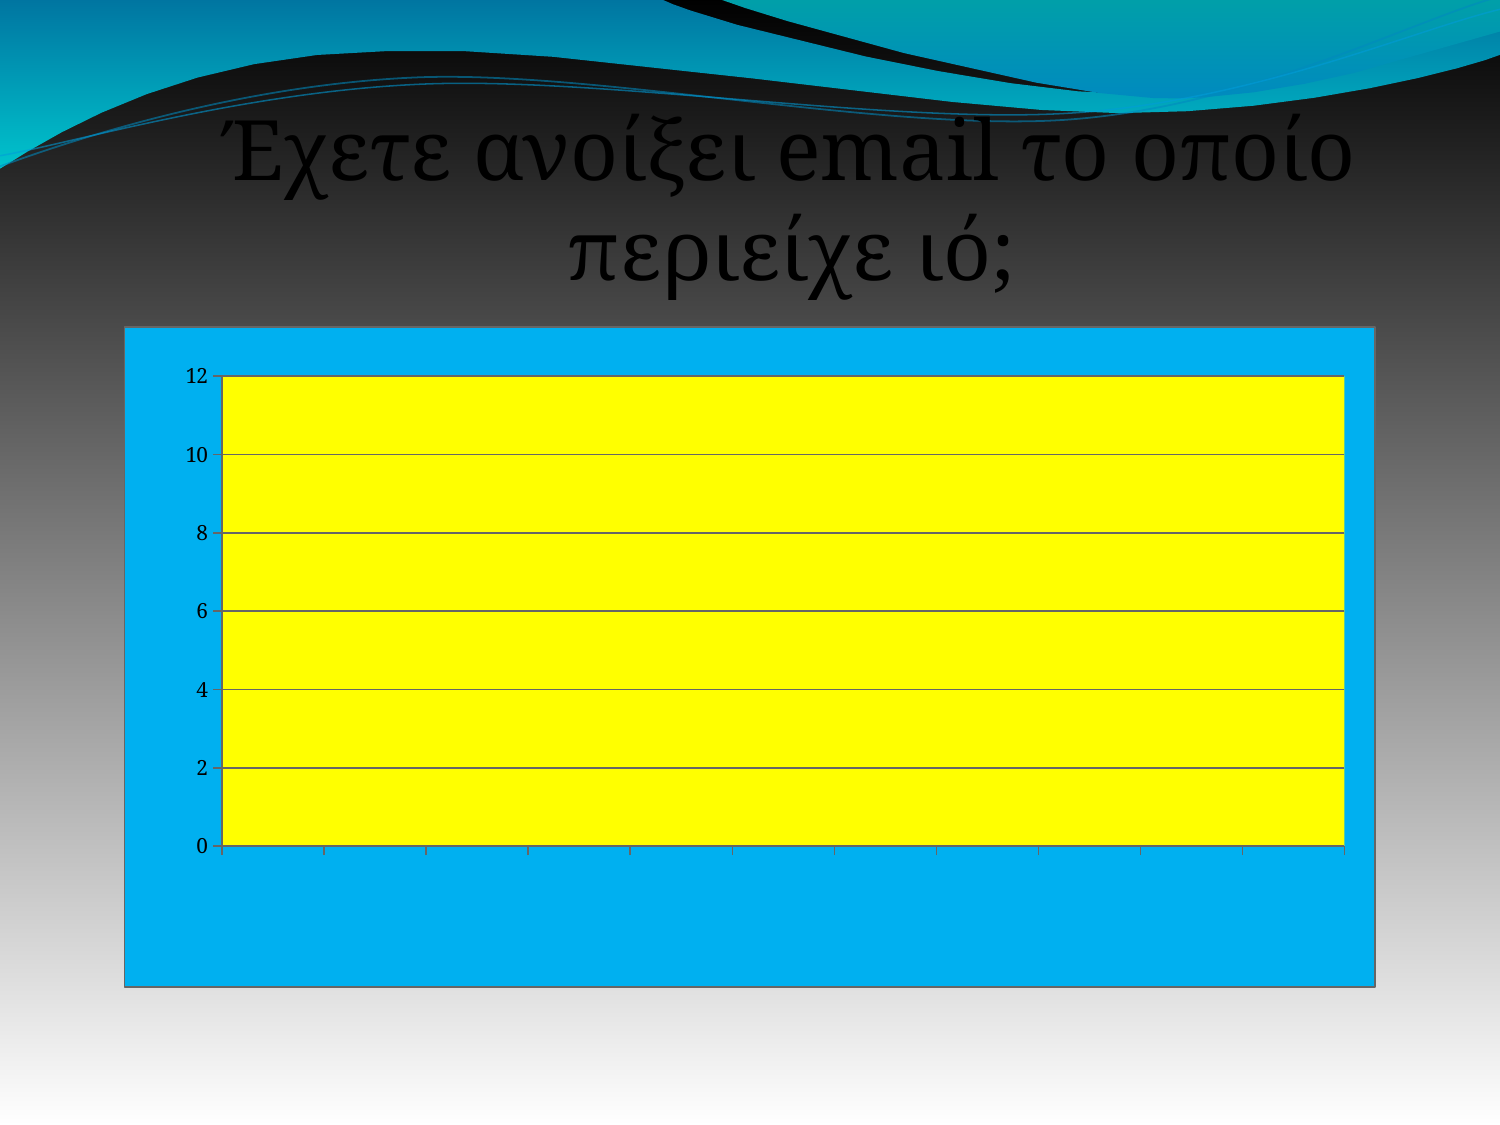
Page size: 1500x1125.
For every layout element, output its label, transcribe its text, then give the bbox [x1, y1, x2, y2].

chart [123, 326, 1376, 988]
text_box Έχετε ανοίξει email το οποίο περιείχε ιό; [206, 89, 1376, 305]
